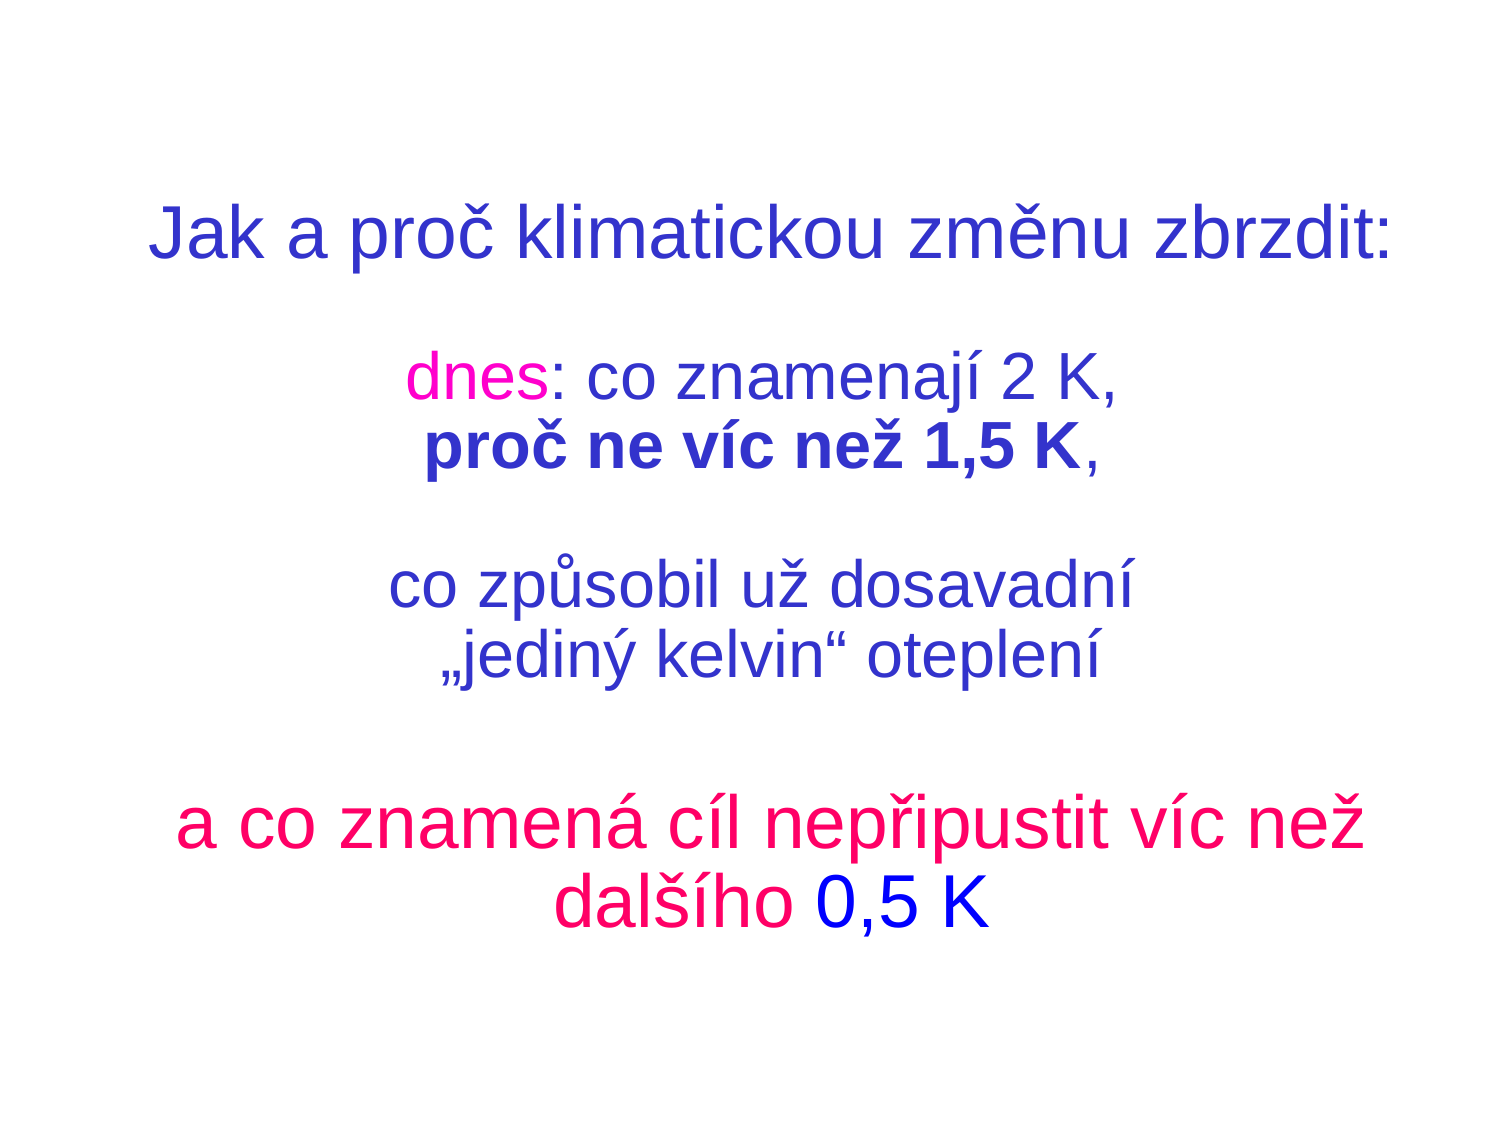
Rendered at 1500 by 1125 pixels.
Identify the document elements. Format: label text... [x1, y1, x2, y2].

title Jak a proč klimatickou změnu zbrzdit: dnes: co znamenají 2 K, proč ne víc než 1,5 K, co způsobil už dosavadní „jediný kelvin“ oteplení a co znamená cíl nepřipustit víc než dalšího 0,5 K [97, 29, 1447, 1110]
